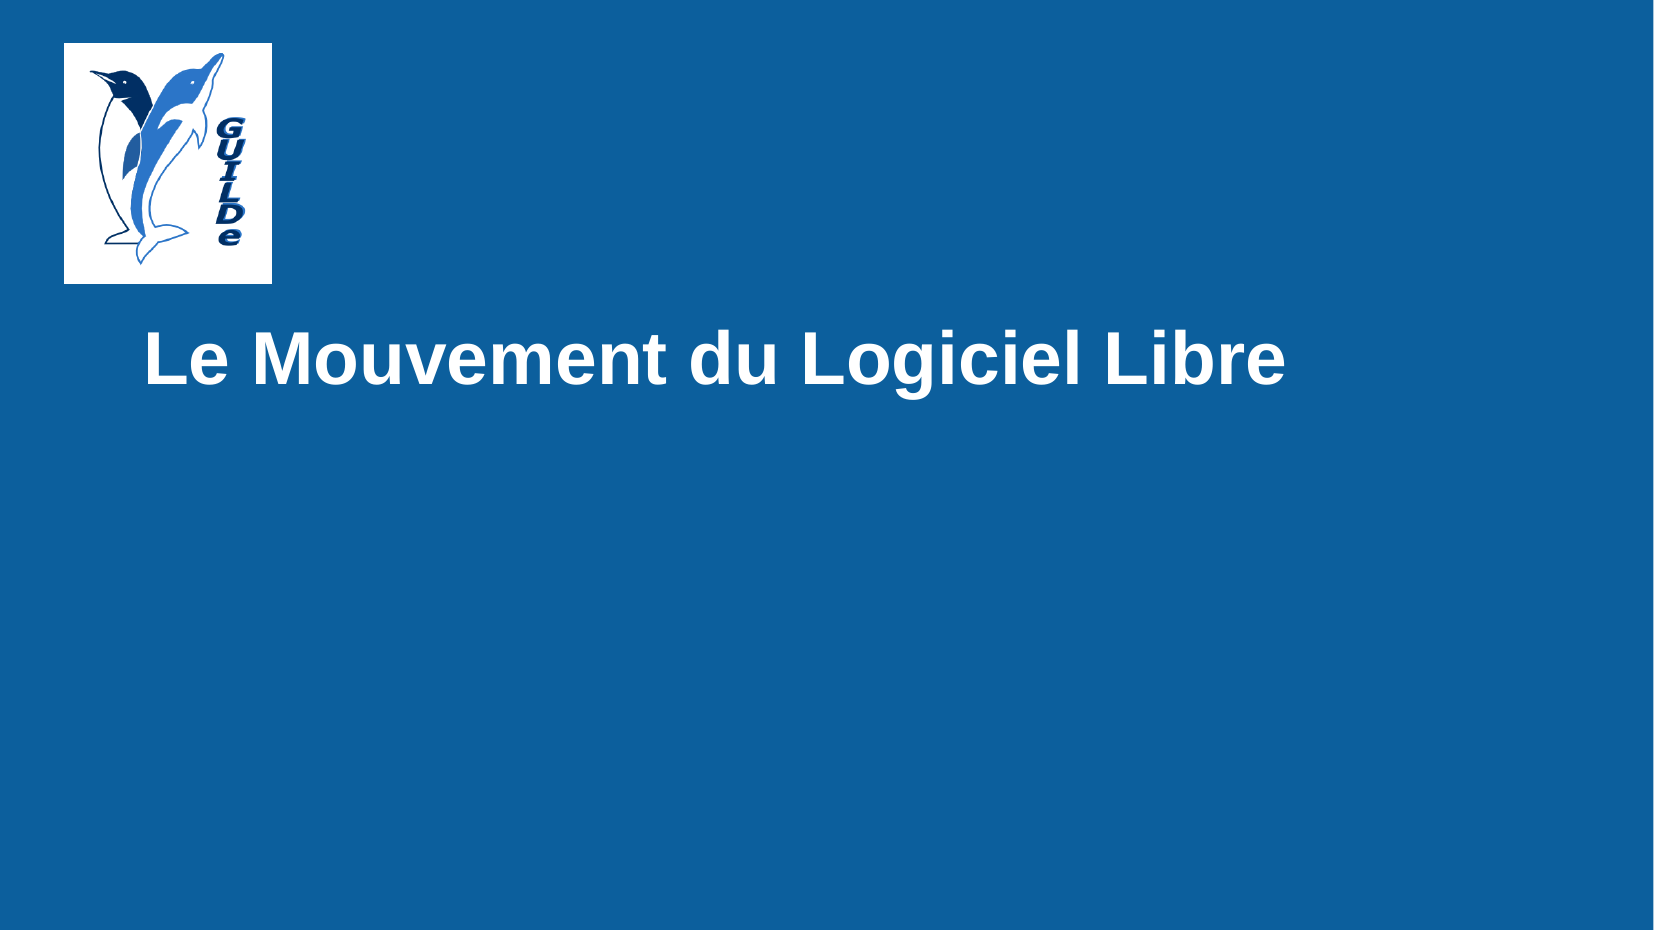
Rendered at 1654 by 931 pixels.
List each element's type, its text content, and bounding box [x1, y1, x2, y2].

picture [64, 43, 272, 284]
title Le Mouvement du Logiciel Libre [143, 182, 1459, 401]
